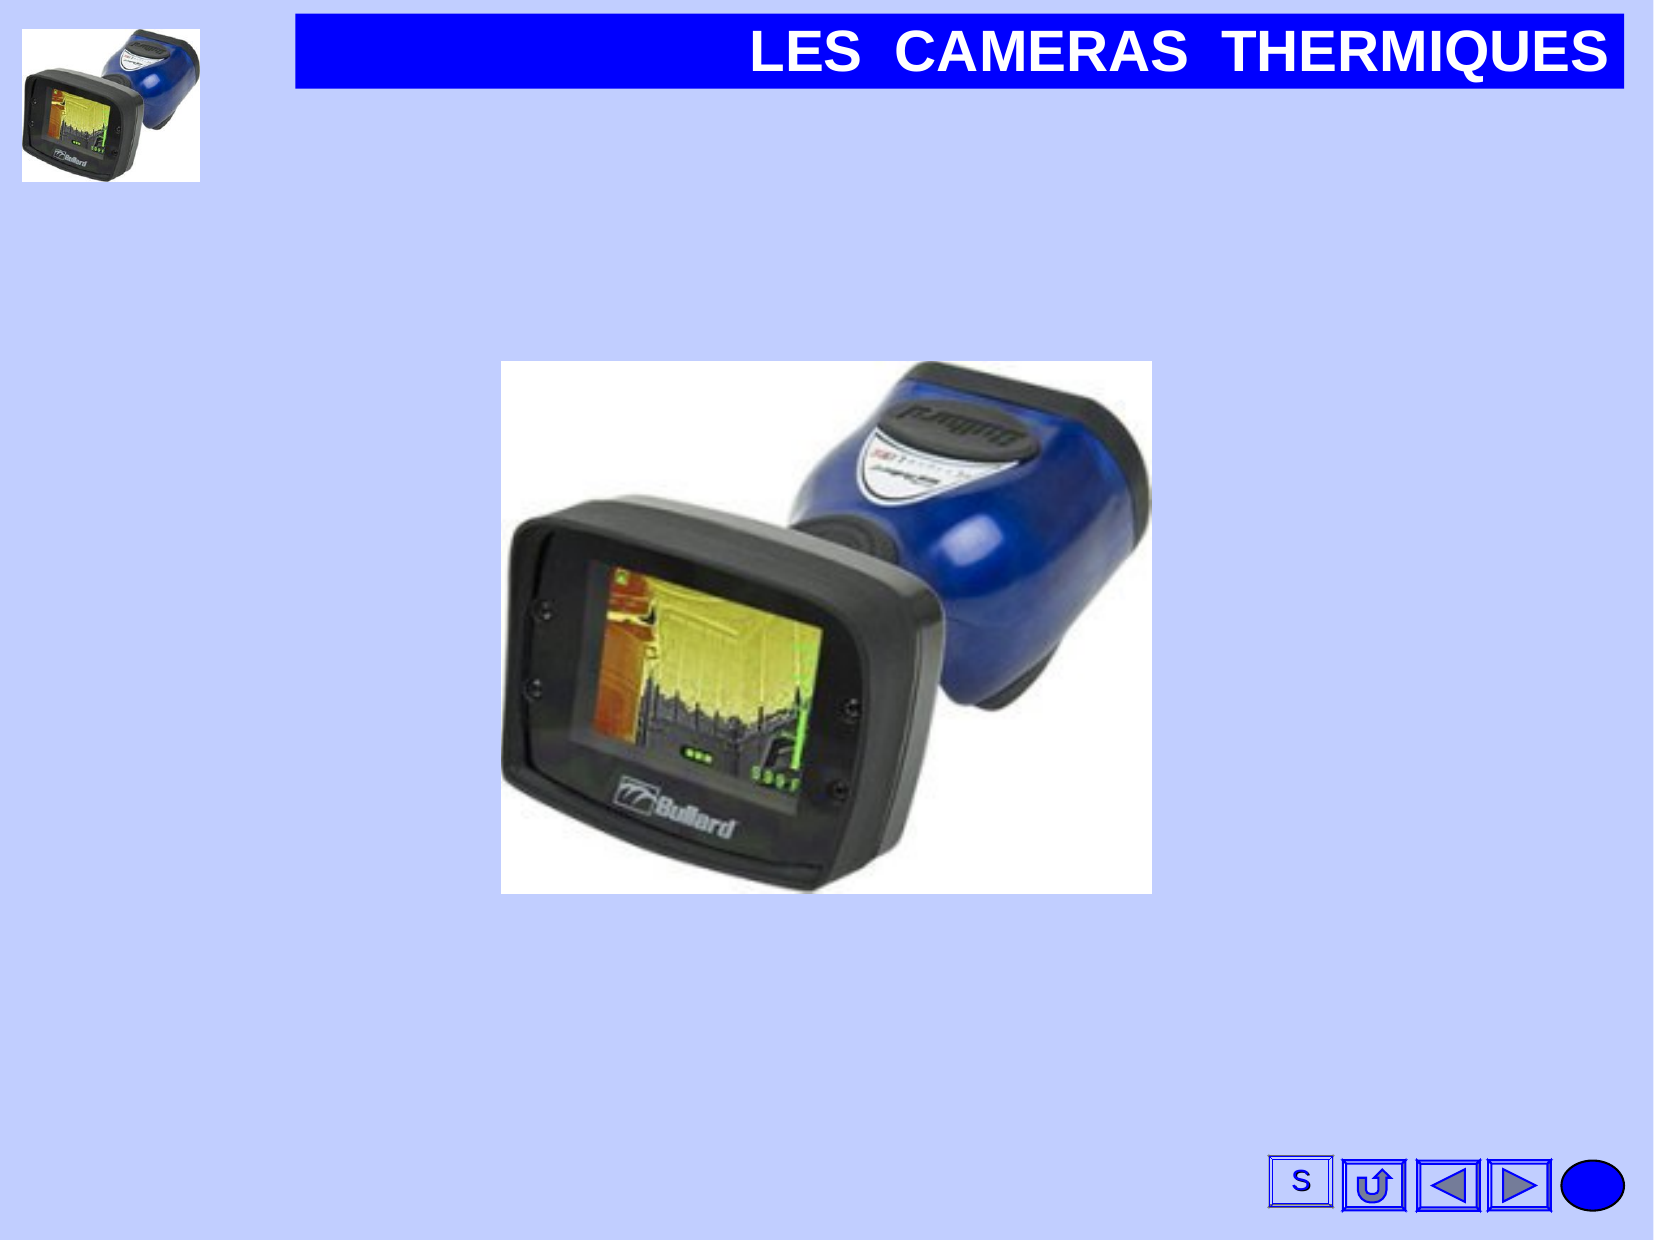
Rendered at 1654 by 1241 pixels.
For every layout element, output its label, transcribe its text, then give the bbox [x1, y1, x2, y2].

picture [22, 29, 200, 182]
text_box LES CAMERAS THERMIQUES [295, 13, 1625, 89]
text_box [1561, 1160, 1625, 1211]
picture [501, 361, 1152, 894]
